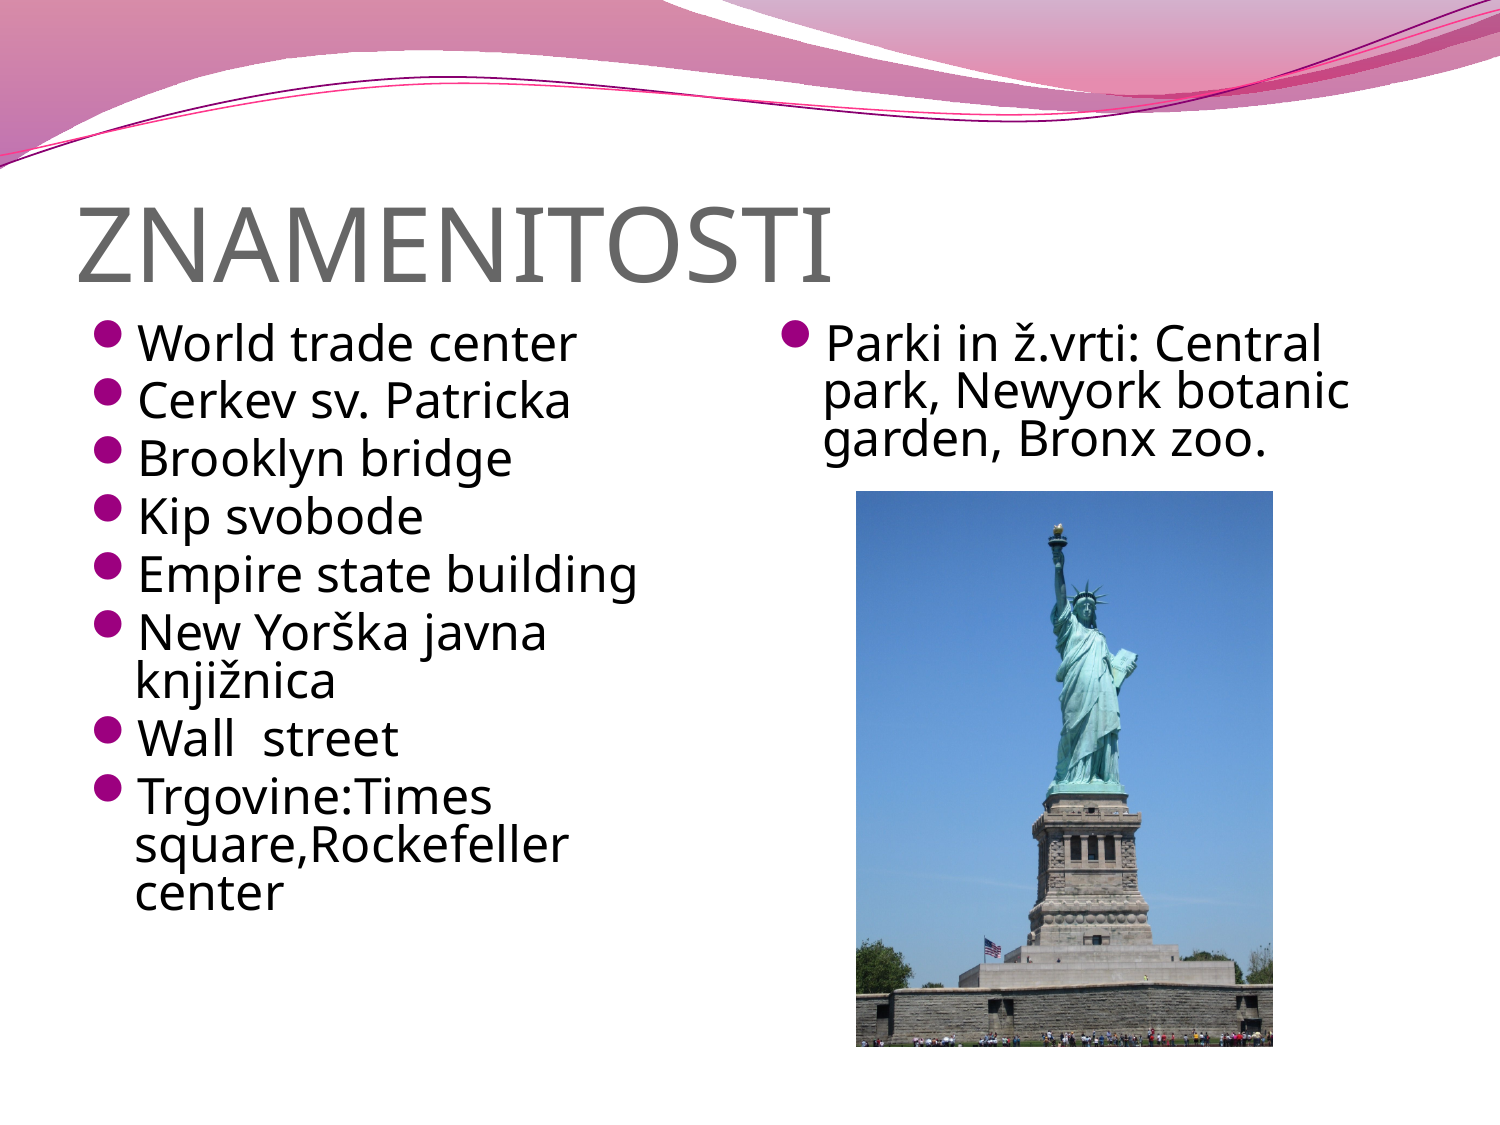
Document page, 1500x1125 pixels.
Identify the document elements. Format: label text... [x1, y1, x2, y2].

list World trade center Cerkev sv. Patricka Brooklyn bridge Kip svobode Empire state building New Yorška javna knjižnica Wall street Trgovine:Times square,Rockefeller center [75, 315, 738, 1043]
picture [856, 491, 1273, 1047]
list Parki in ž.vrti: Central park, Newyork botanic garden, Bronx zoo. [762, 315, 1425, 1043]
title ZNAMENITOSTI [75, 115, 1425, 304]
